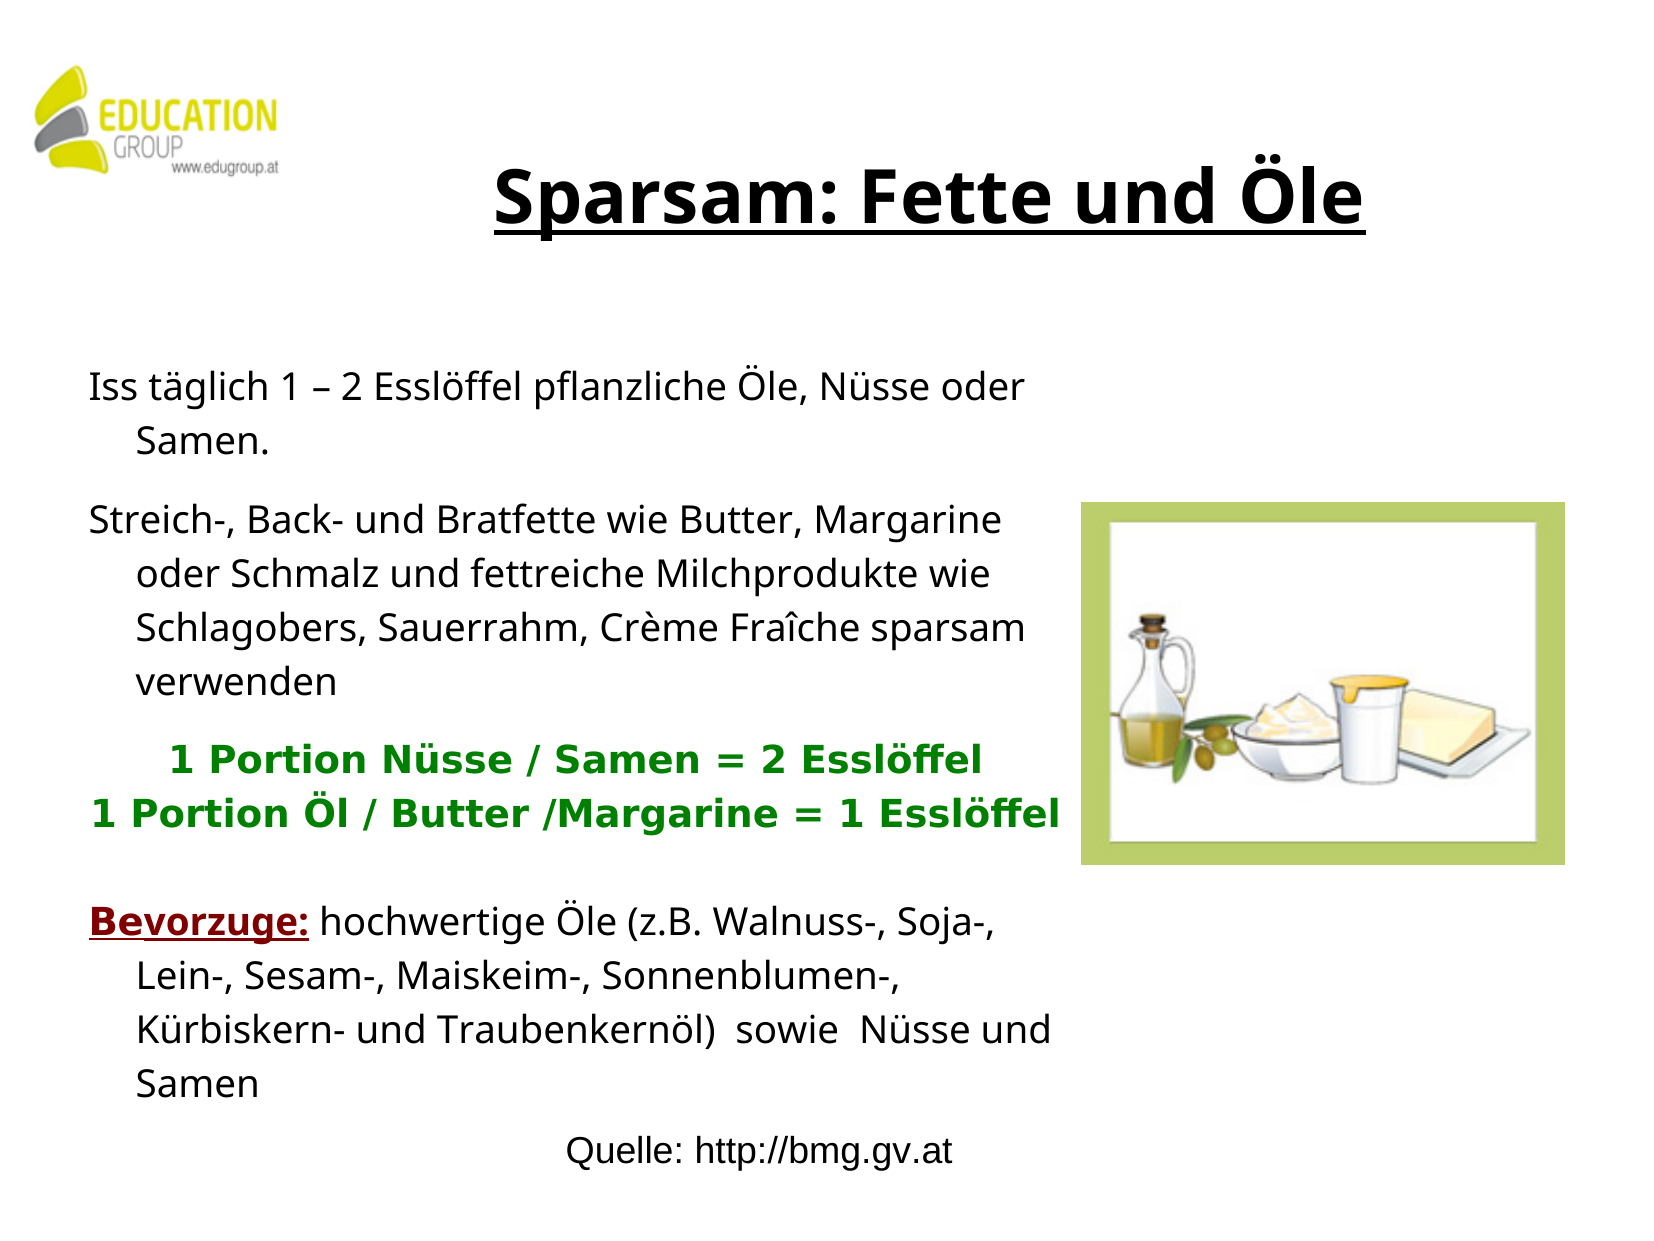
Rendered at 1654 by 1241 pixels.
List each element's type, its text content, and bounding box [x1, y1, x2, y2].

title Sparsam: Fette und Öle [324, 82, 1536, 290]
picture [29, 59, 284, 178]
list Iss täglich 1 – 2 Esslöffel pflanzliche Öle, Nüsse oder Samen. Streich-, Back- und Bratfette wie Butter, Margarine oder Schmalz und fettreiche Milchprodukte wie Schlagobers, Sauerrahm, Crème Fraîche sparsam verwenden 1 Portion Nüsse / Samen = 2 Esslöffel 1 Portion Öl / Butter /Margarine = 1 Esslöffel Bevorzuge: hochwertige Öle (z.B. Walnuss-, Soja-, Lein-, Sesam-, Maiskeim-, Sonnenblumen-, Kürbiskern- und Traubenkernöl) sowie Nüsse und Samen [88, 354, 1063, 1123]
picture [1081, 502, 1565, 865]
